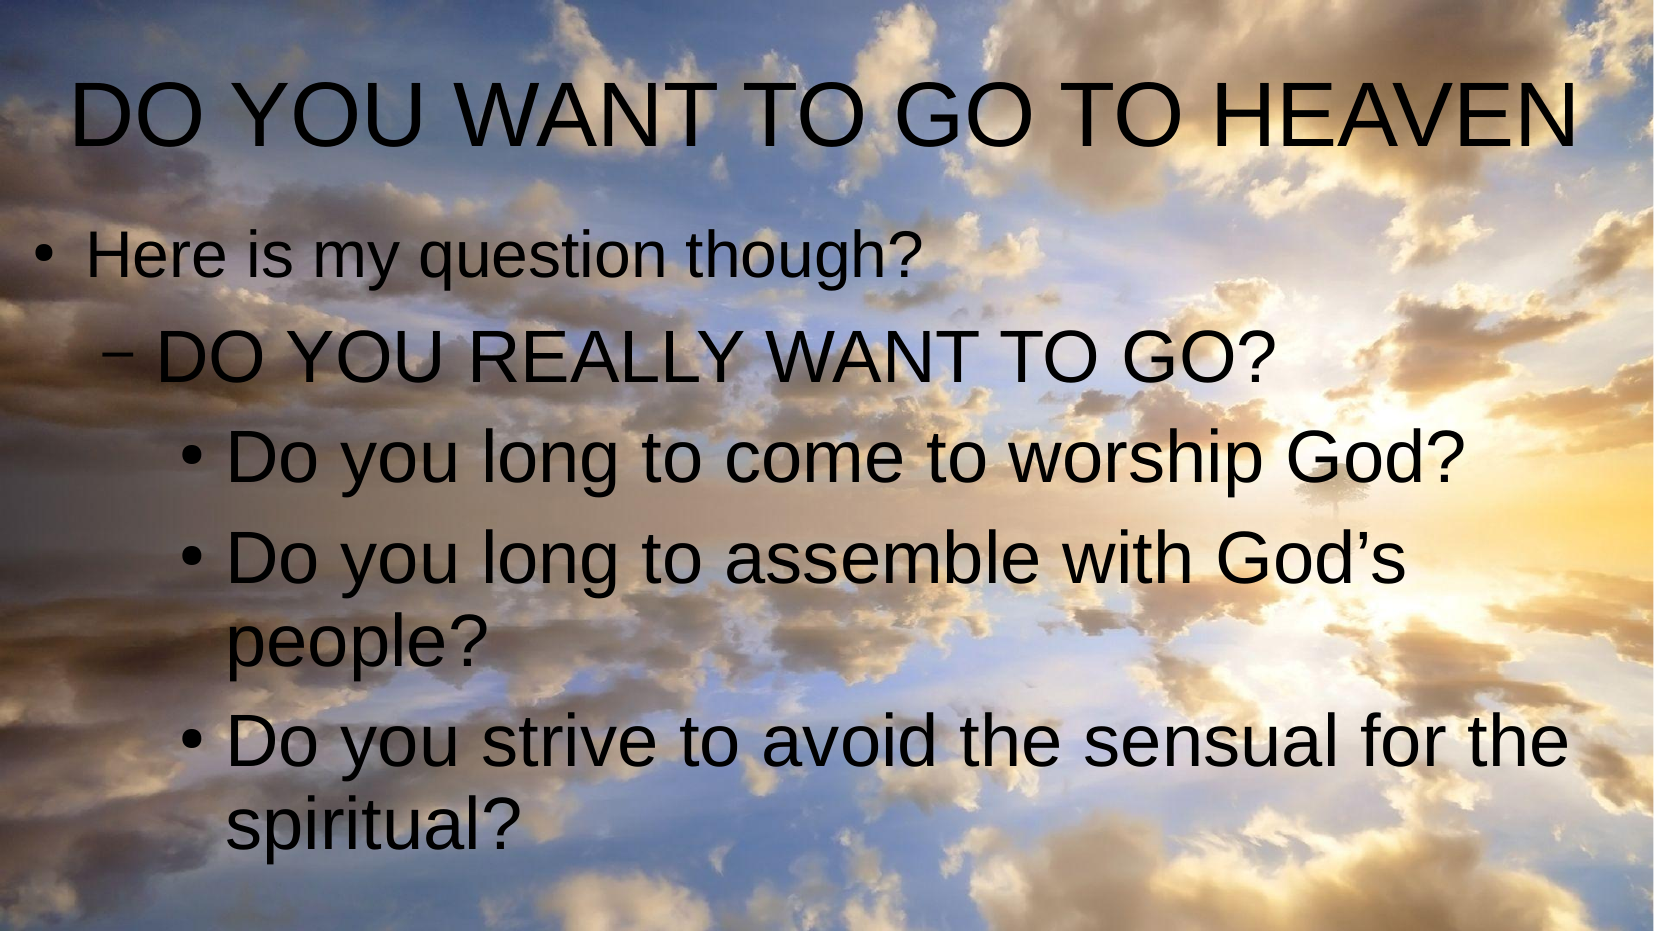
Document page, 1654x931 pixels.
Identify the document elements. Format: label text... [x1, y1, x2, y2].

list Here is my question though? DO YOU REALLY WANT TO GO? Do you long to come to worship God? Do you long to assemble with God’s people? Do you strive to avoid the sensual for the spiritual? [15, 217, 1651, 931]
title DO YOU WANT TO GO TO HEAVEN [45, 12, 1606, 217]
picture [0, 0, 1654, 931]
